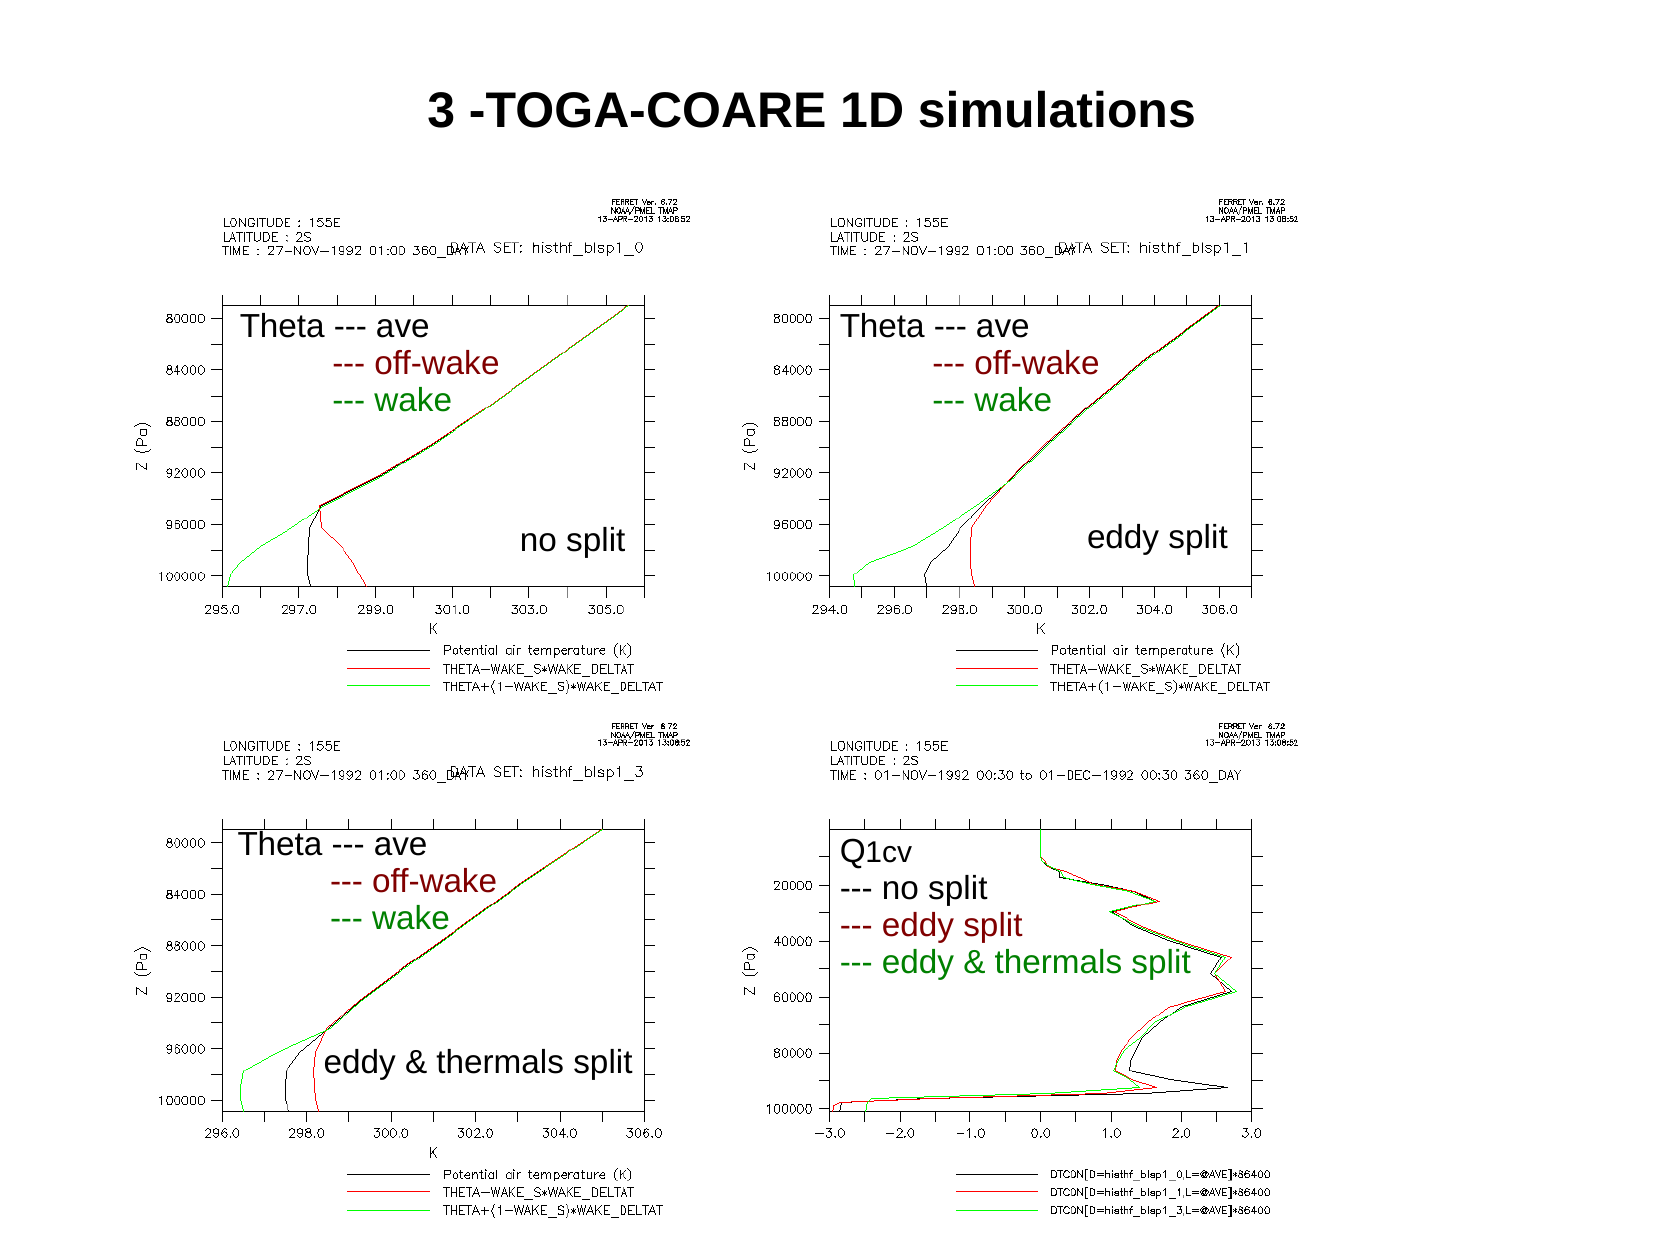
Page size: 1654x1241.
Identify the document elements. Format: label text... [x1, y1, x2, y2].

text_box 3 -TOGA-COARE 1D simulations [412, 75, 1211, 146]
text_box eddy & thermals split [308, 1035, 649, 1088]
text_box no split [505, 514, 641, 567]
picture [120, 187, 1351, 1237]
text_box Q1cv --- no split --- eddy split --- eddy & thermals split [825, 825, 1207, 991]
text_box Theta --- ave --- off-wake --- wake [222, 818, 513, 945]
text_box Theta --- ave --- off-wake --- wake [225, 300, 515, 426]
text_box Theta --- ave --- off-wake --- wake [825, 300, 1115, 426]
text_box eddy split [1072, 511, 1244, 564]
